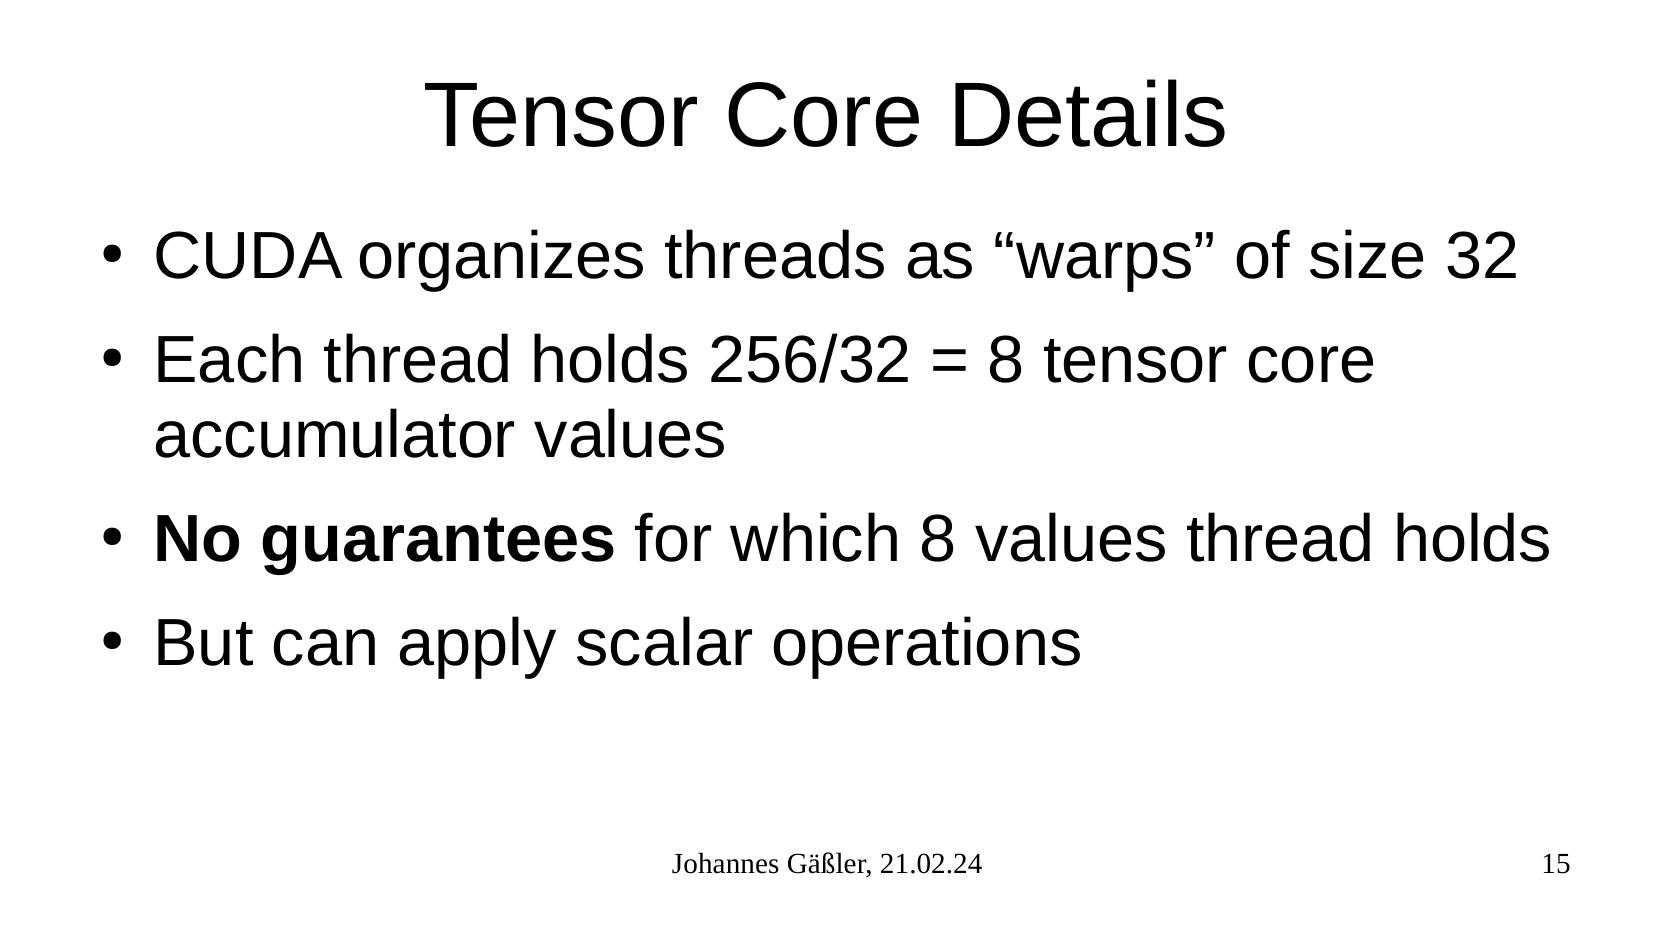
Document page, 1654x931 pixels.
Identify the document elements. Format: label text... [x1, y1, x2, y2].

title Tensor Core Details [82, 37, 1571, 193]
list CUDA organizes threads as “warps” of size 32 Each thread holds 256/32 = 8 tensor core accumulator values No guarantees for which 8 values thread holds But can apply scalar operations [82, 217, 1571, 758]
